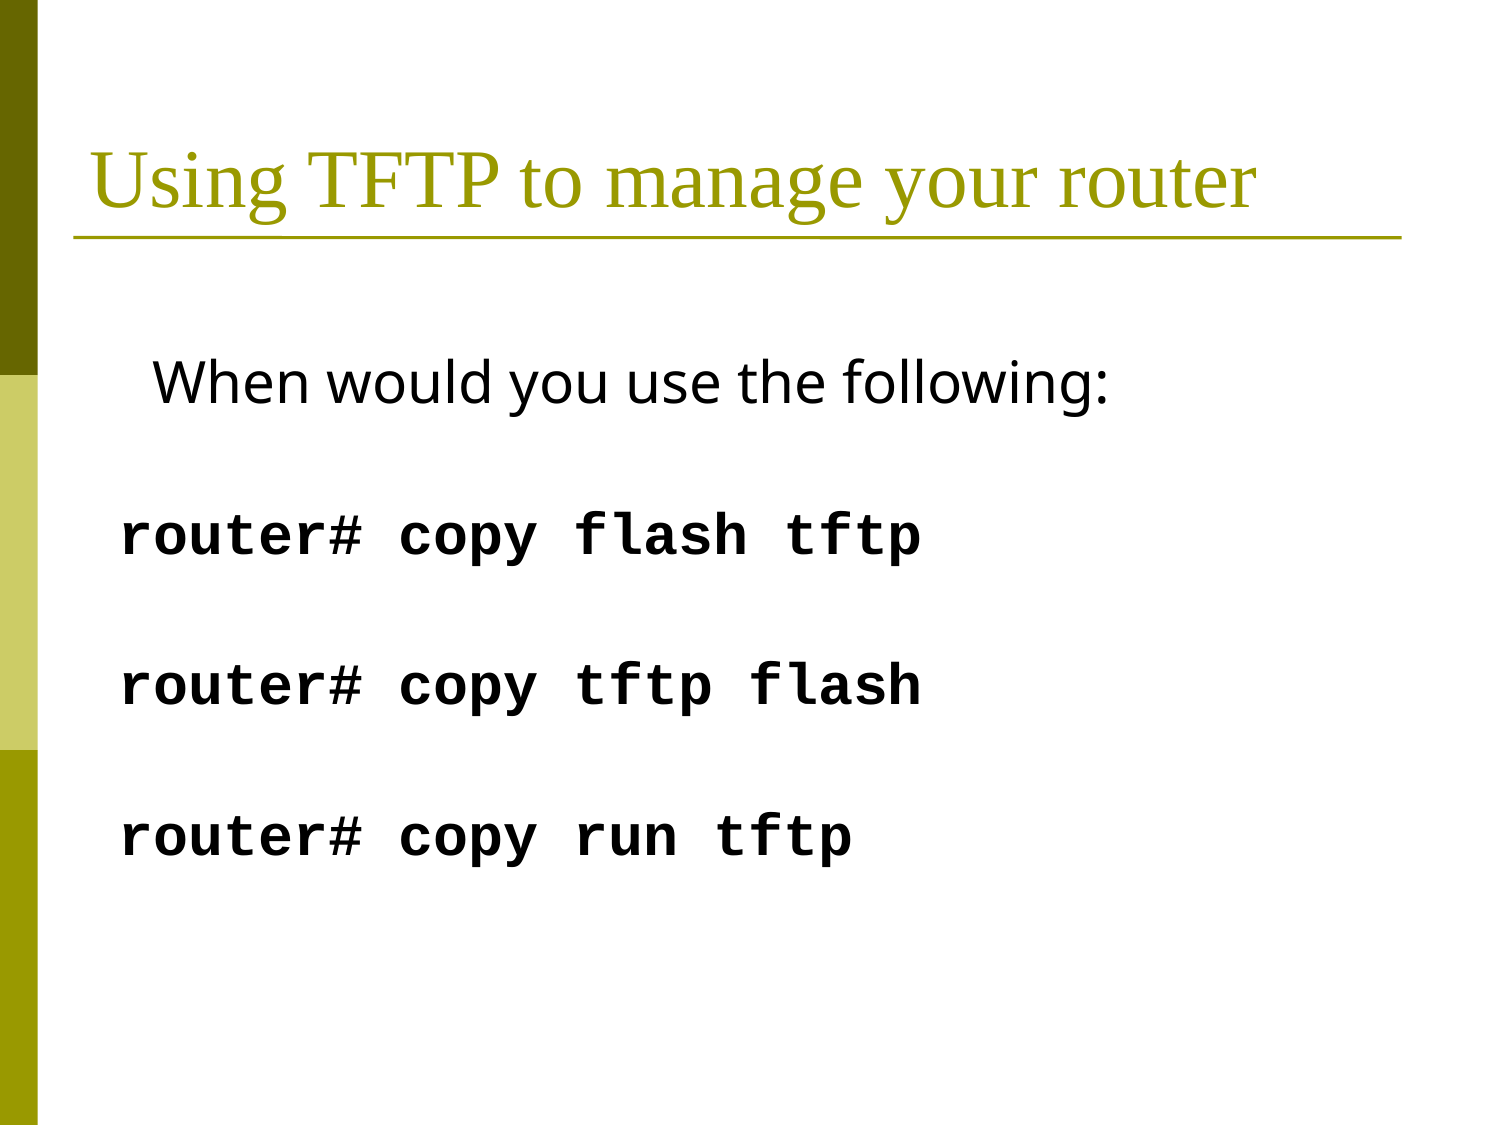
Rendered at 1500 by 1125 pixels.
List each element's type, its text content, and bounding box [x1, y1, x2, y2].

text_box [0, 0, 38, 1125]
list When would you use the following: router# copy flash tftp router# copy tftp flash router# copy run tftp [75, 262, 1426, 1125]
title Using TFTP to manage your router [75, 0, 1426, 233]
